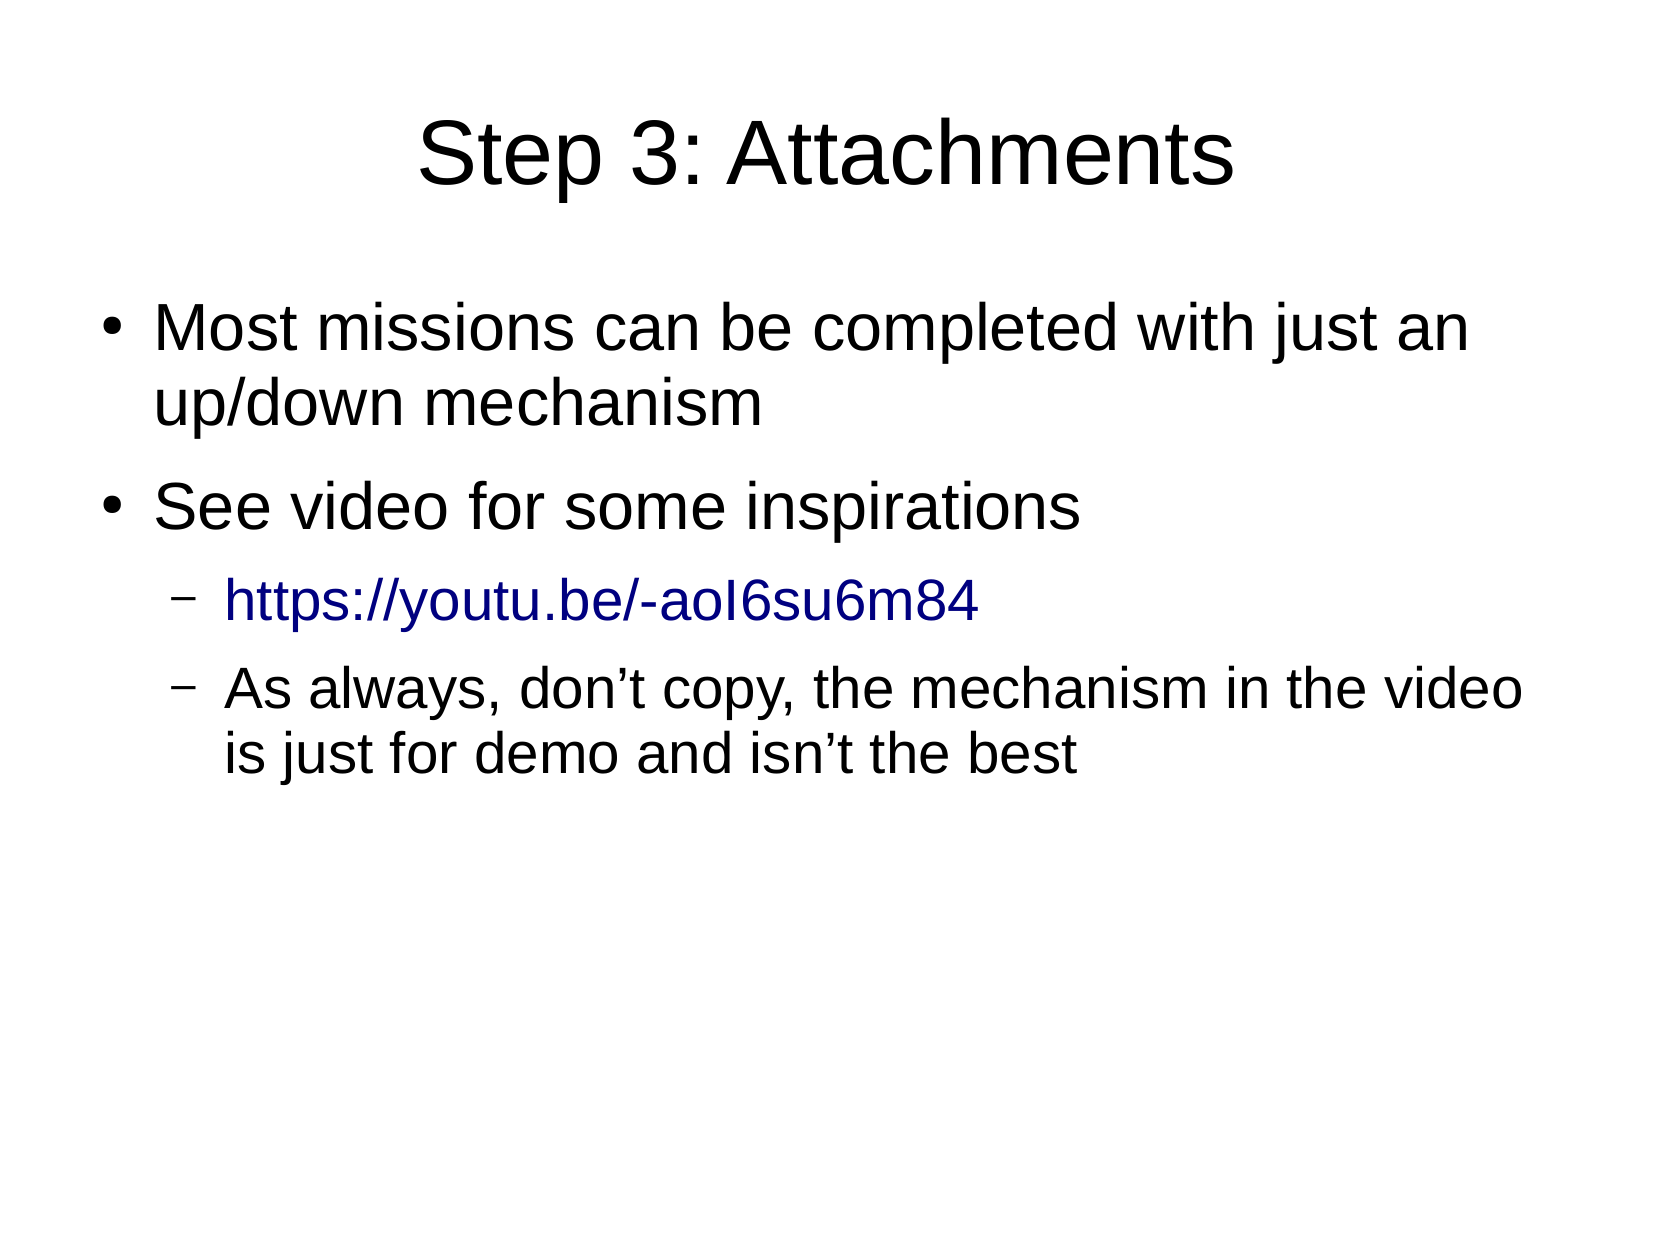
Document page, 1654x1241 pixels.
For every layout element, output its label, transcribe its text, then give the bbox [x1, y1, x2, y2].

title Step 3: Attachments [82, 49, 1571, 257]
list Most missions can be completed with just an up/down mechanism See video for some inspirations https://youtu.be/-aoI6su6m84 As always, don’t copy, the mechanism in the video is just for demo and isn’t the best [82, 290, 1571, 1010]
